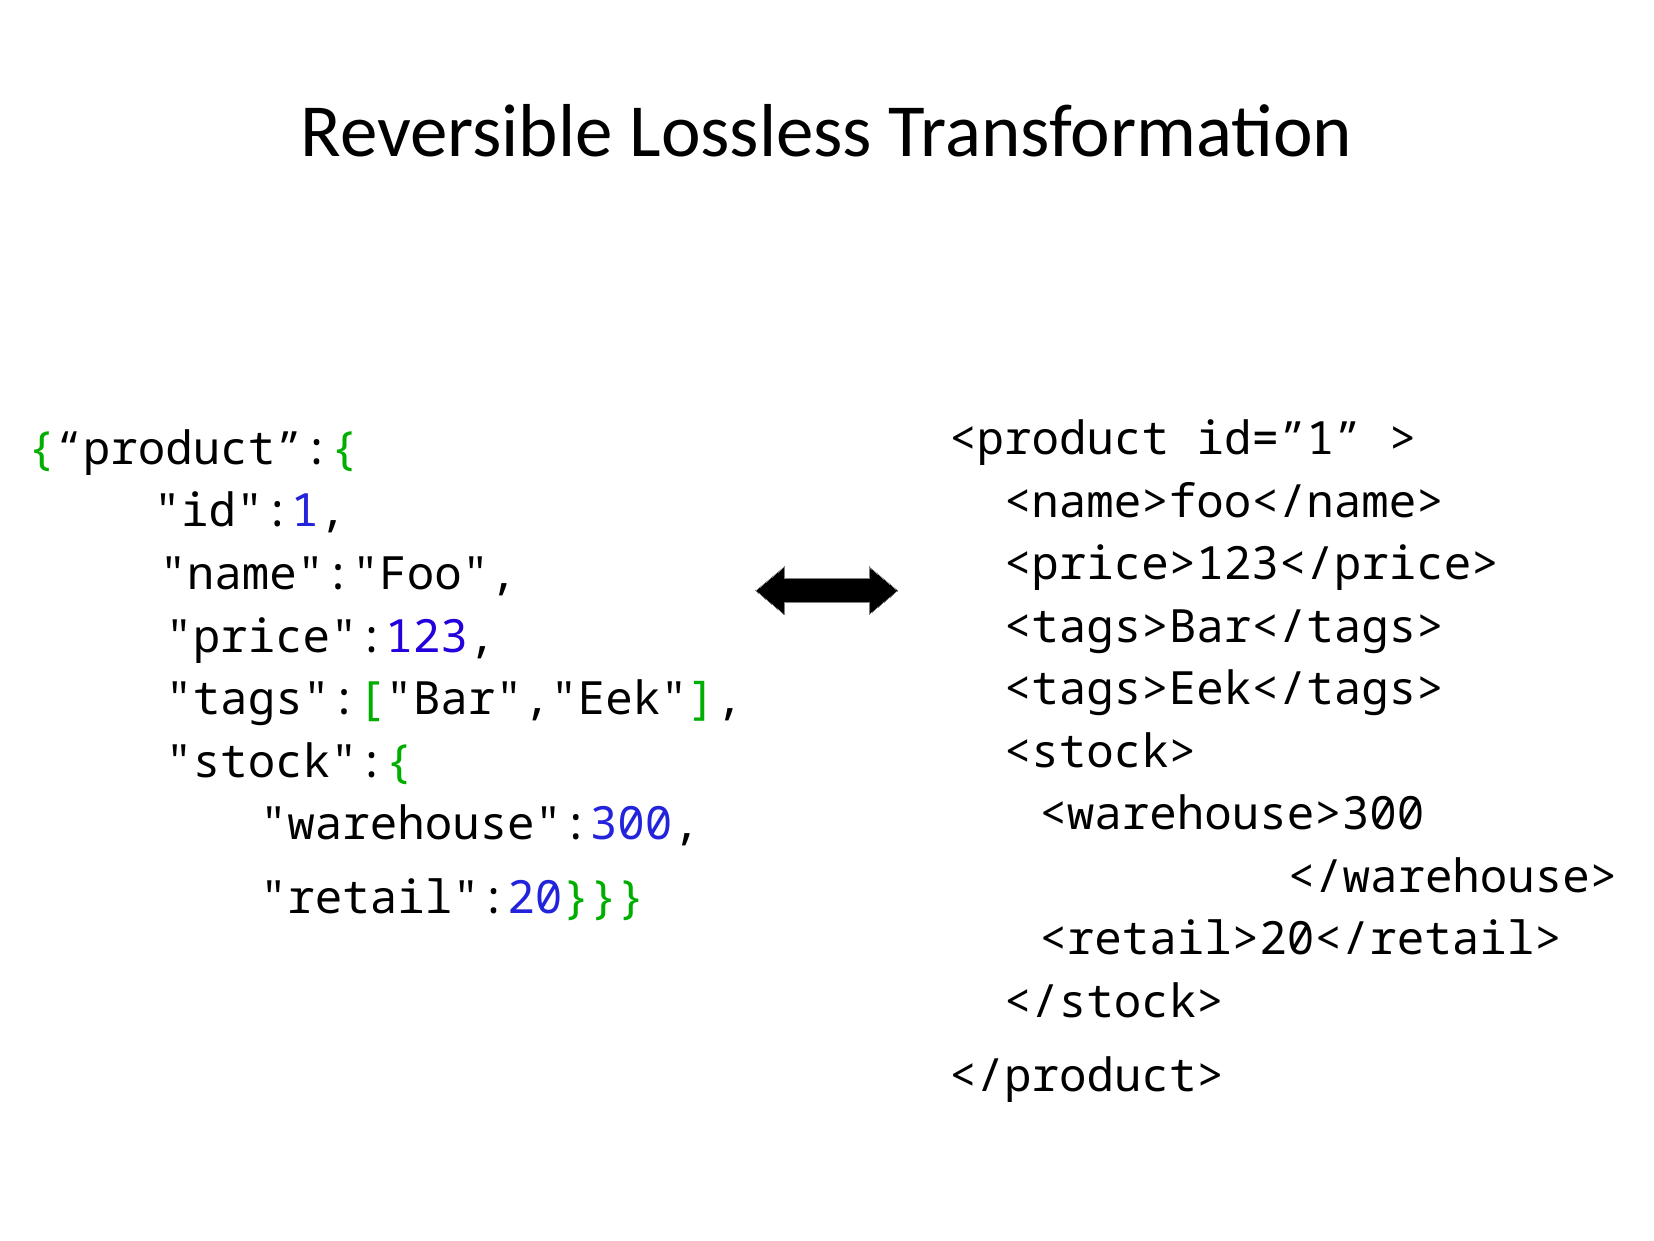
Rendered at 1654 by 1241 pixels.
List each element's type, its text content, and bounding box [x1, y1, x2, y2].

text_box [755, 566, 898, 615]
list [1293, 924, 1304, 944]
title Reversible Lossless Transformation [82, 23, 1571, 231]
list [1295, 931, 1307, 951]
list [82, 289, 1571, 1108]
text_box <product id=”1” > <name>foo</name> <price>123</price> <tags>Bar</tags> <tags>Eek</tags> <stock> <warehouse>300 </warehouse> <retail>20</retail> </stock> </product> [933, 221, 1630, 922]
subtitle {“product”:{ "id":1, "name":"Foo", "price":123, "tags":["Bar","Eek"], "stock":{ "warehouse":300, "retail":20}}} [11, 219, 756, 875]
